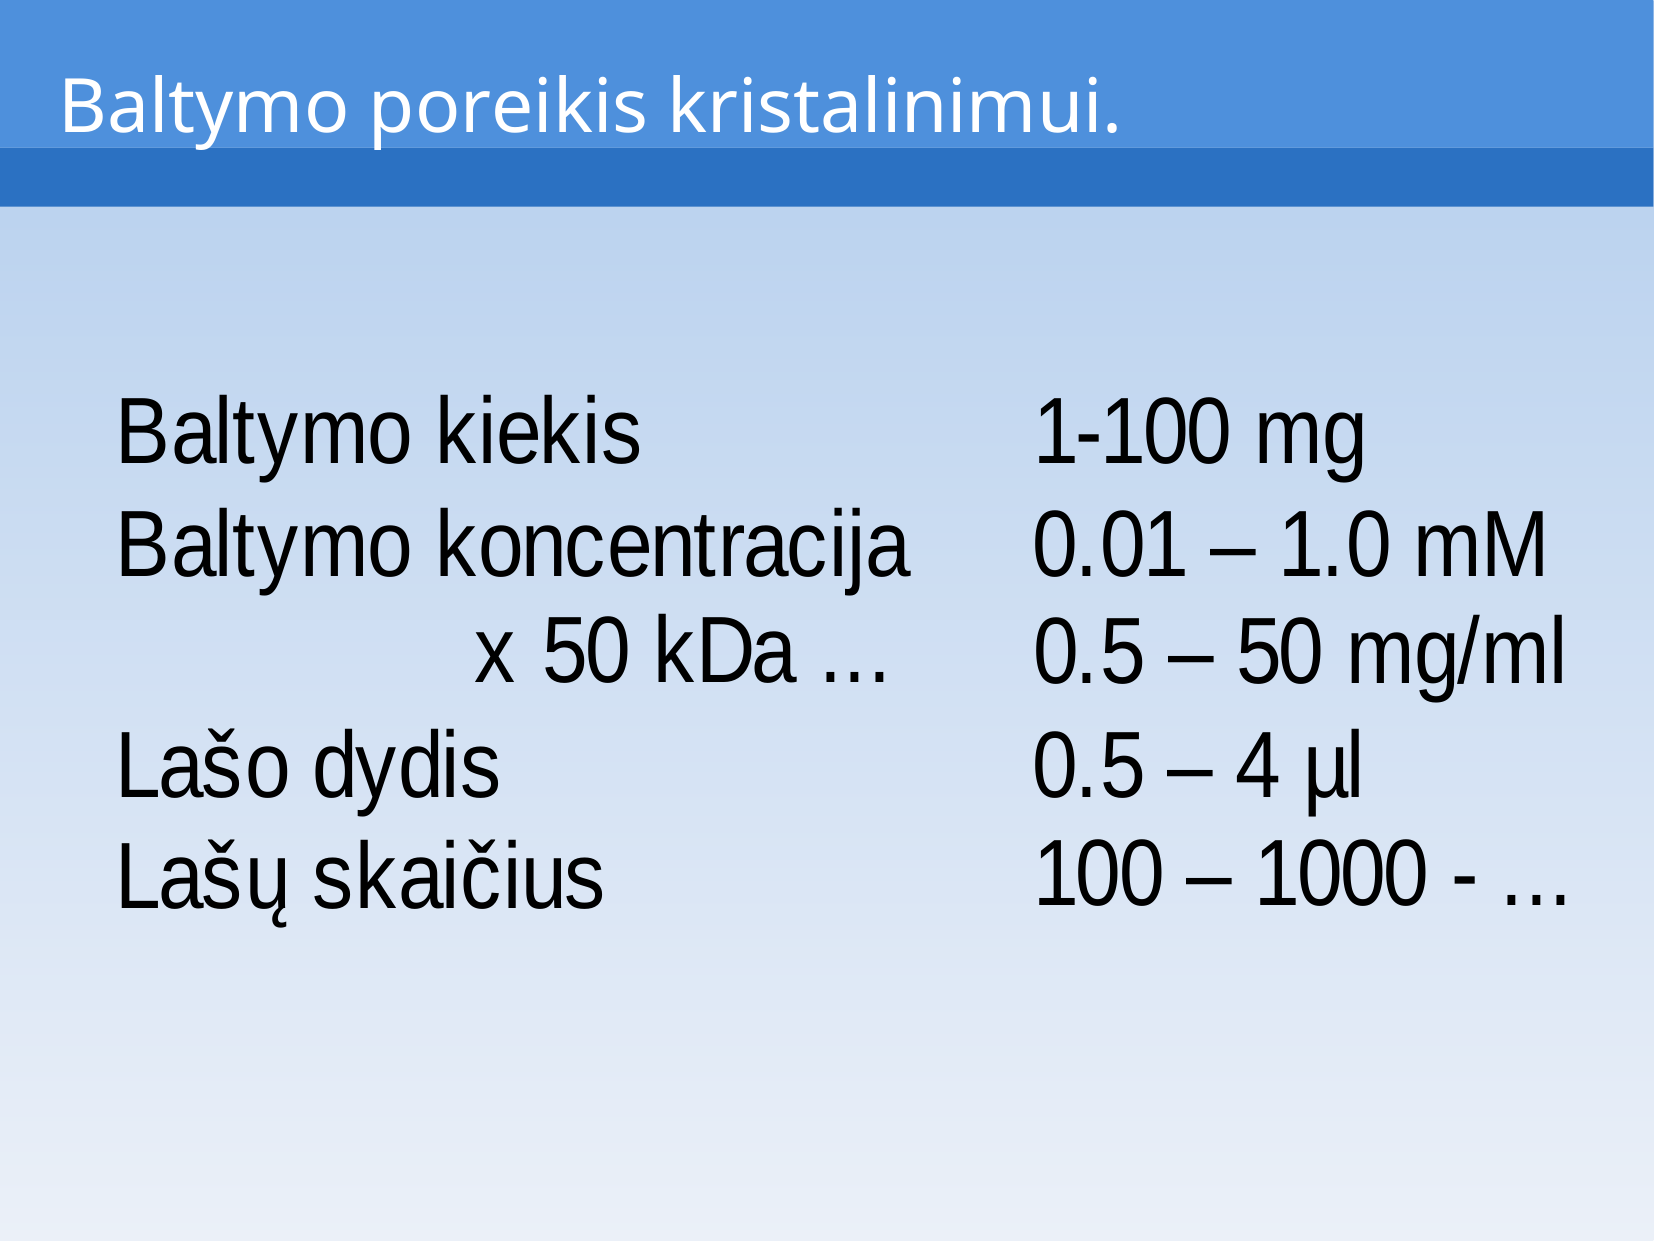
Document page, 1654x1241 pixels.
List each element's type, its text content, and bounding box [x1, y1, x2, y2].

chart [107, 383, 1601, 1065]
title Baltymo poreikis kristalinimui. [59, 29, 1418, 178]
